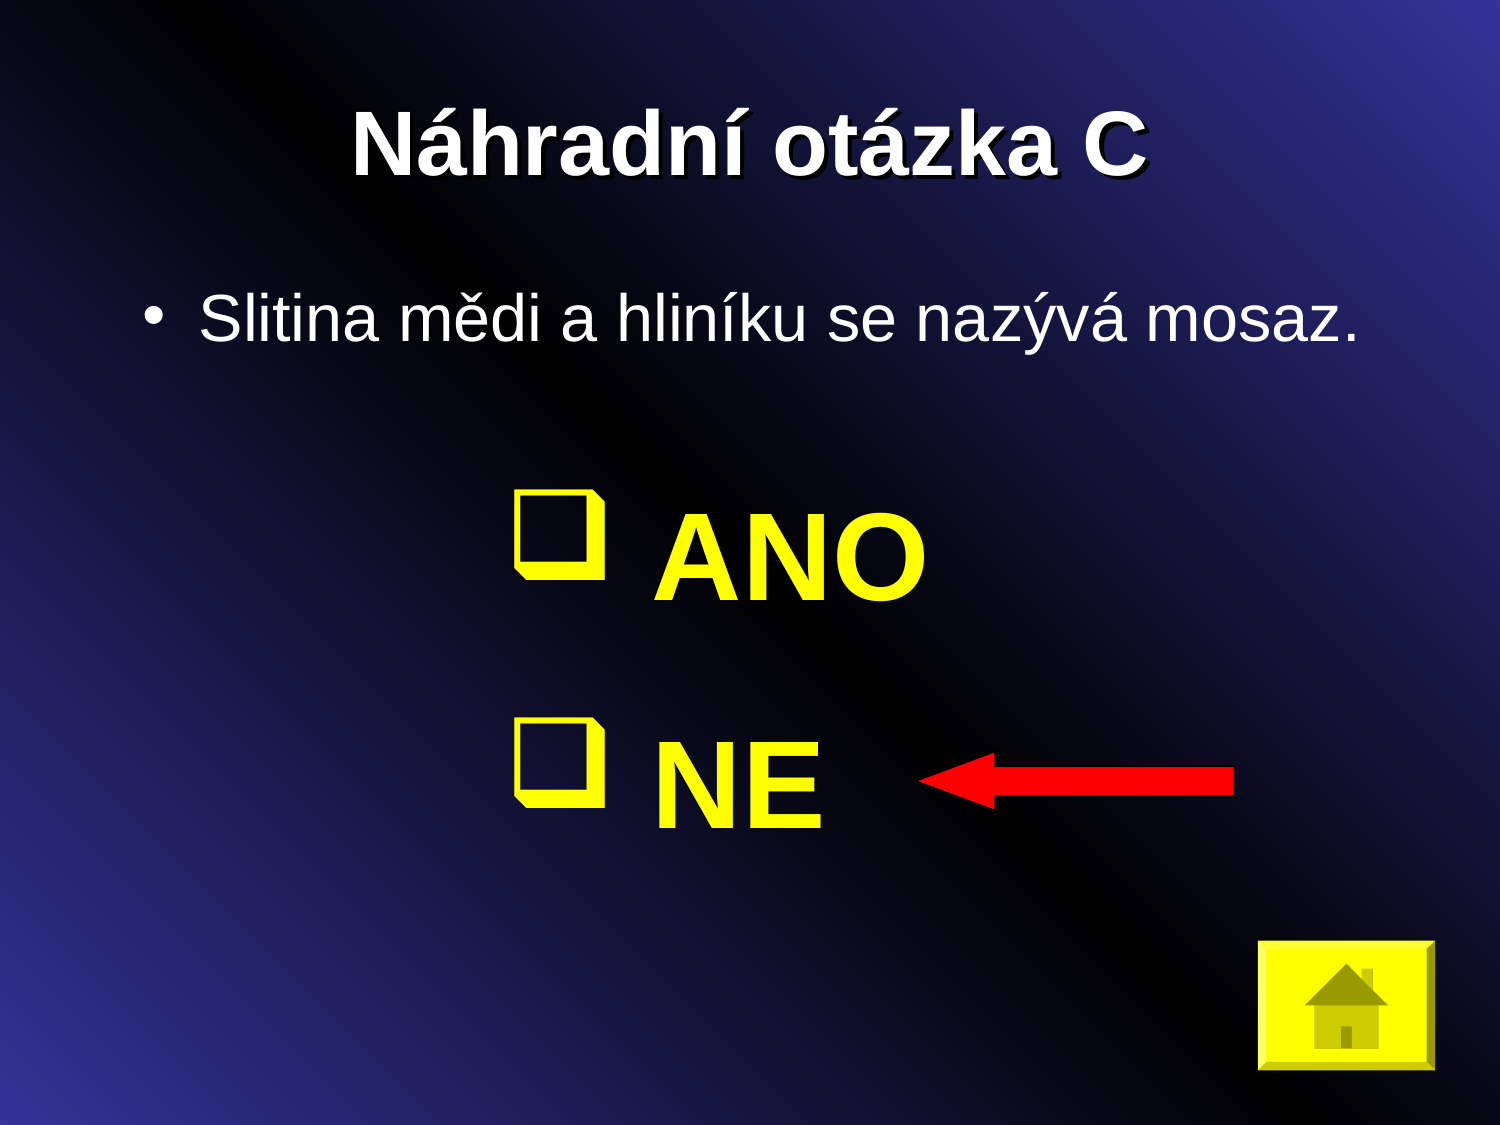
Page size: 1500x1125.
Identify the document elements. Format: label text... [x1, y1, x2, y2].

list Slitina mědi a hliníku se nazývá mosaz. [76, 267, 1427, 386]
text_box [915, 751, 1235, 811]
title Náhradní otázka C [75, 45, 1426, 233]
text_box ANO NE [490, 467, 987, 862]
text_box [1259, 940, 1436, 1071]
